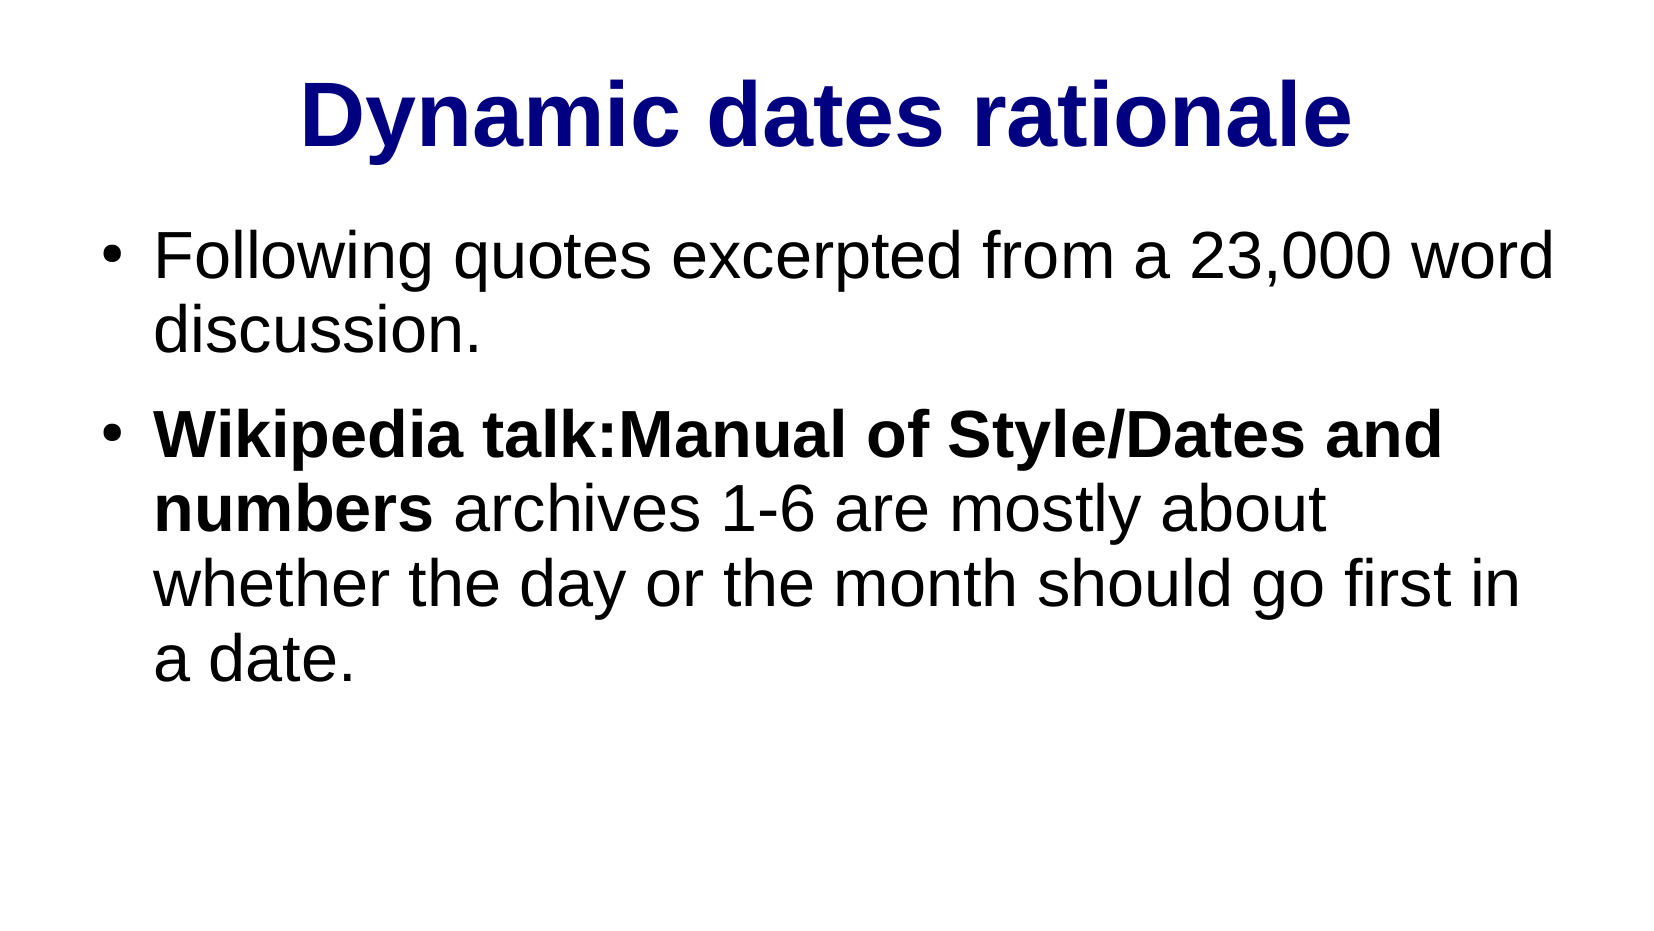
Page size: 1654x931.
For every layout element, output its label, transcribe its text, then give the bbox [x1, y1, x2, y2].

list Following quotes excerpted from a 23,000 word discussion. Wikipedia talk:Manual of Style/Dates and numbers archives 1-6 are mostly about whether the day or the month should go first in a date. [82, 217, 1571, 758]
title Dynamic dates rationale [82, 37, 1571, 193]
